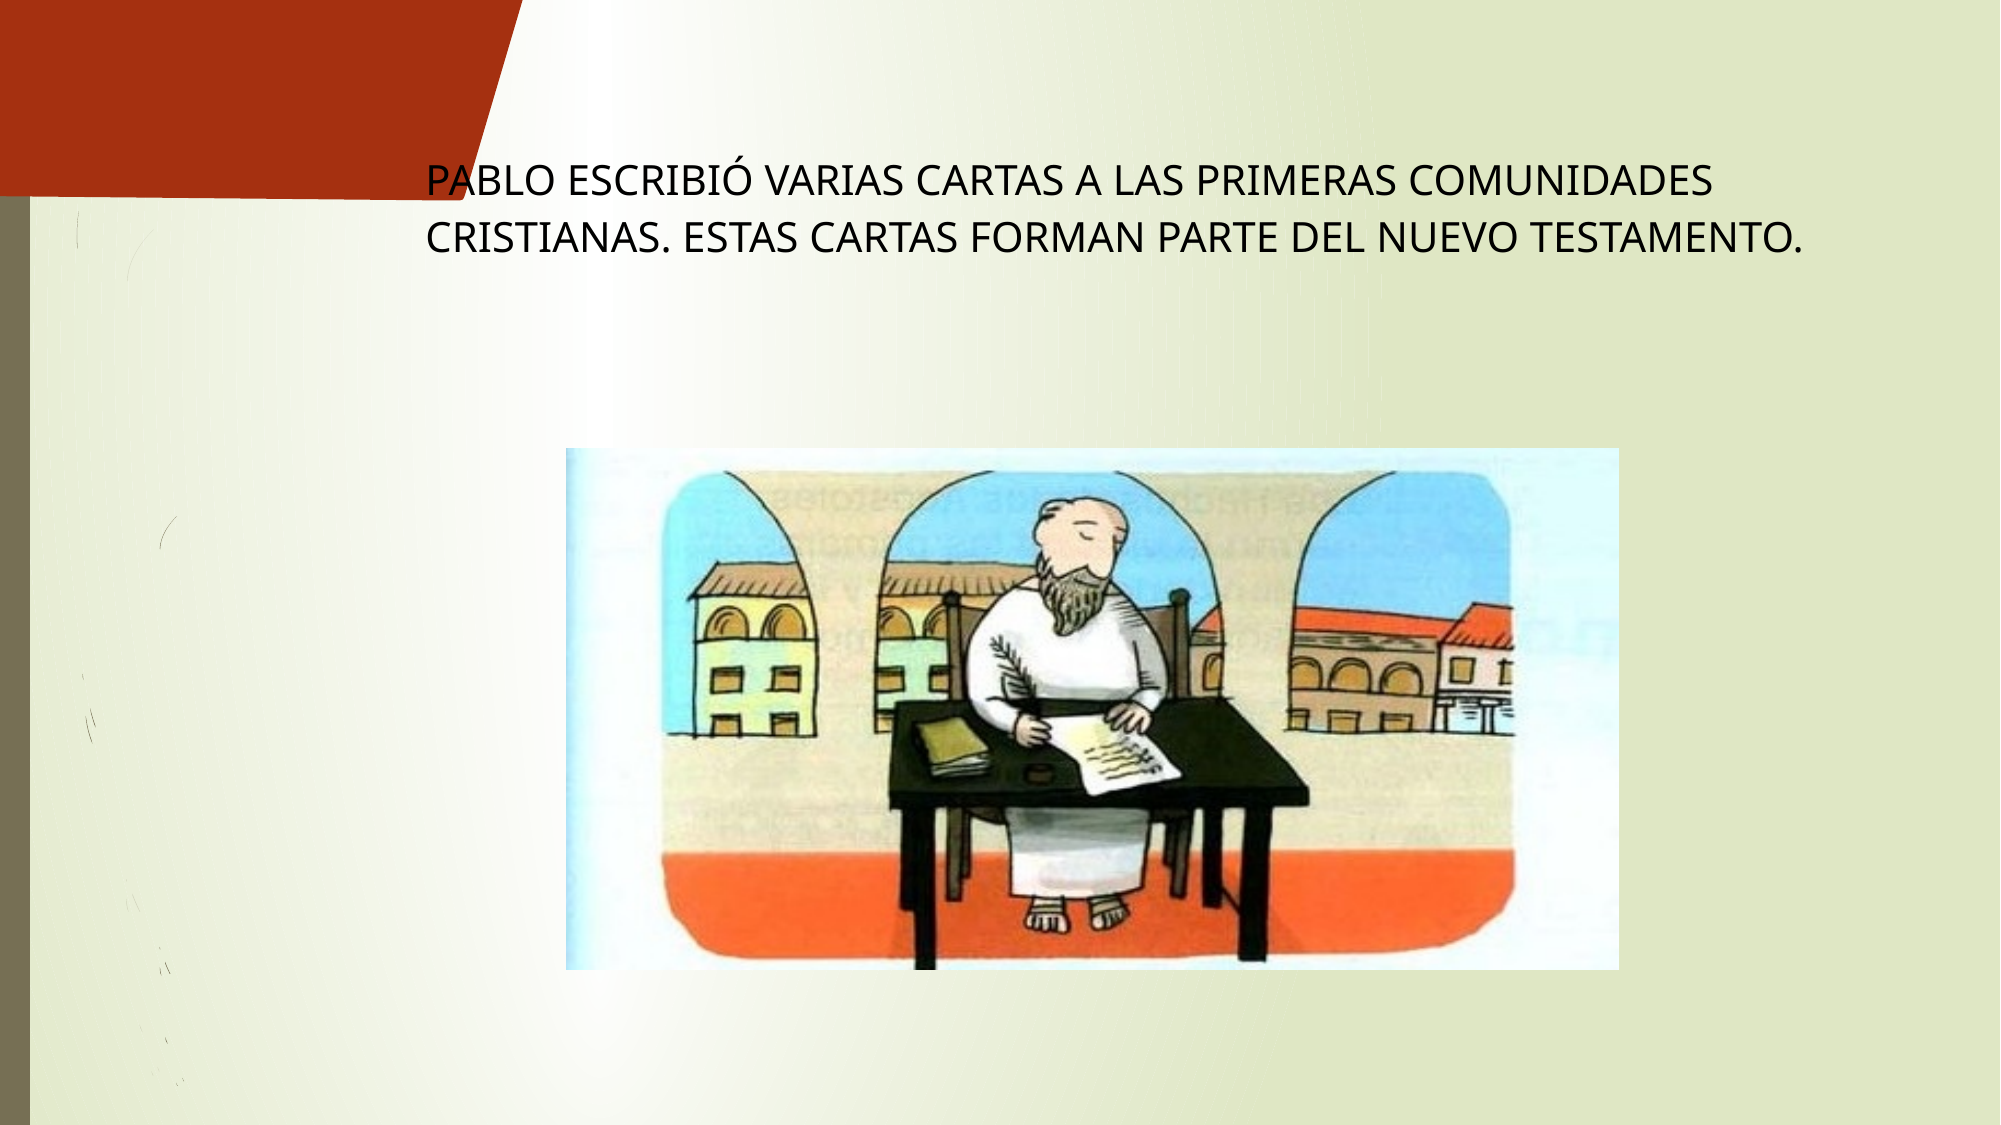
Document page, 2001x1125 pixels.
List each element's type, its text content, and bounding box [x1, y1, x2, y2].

picture [566, 448, 1619, 970]
title PABLO ESCRIBIÓ VARIAS CARTAS A LAS PRIMERAS COMUNIDADES CRISTIANAS. ESTAS CARTAS FORMAN PARTE DEL NUEVO TESTAMENTO. [425, 109, 1888, 306]
